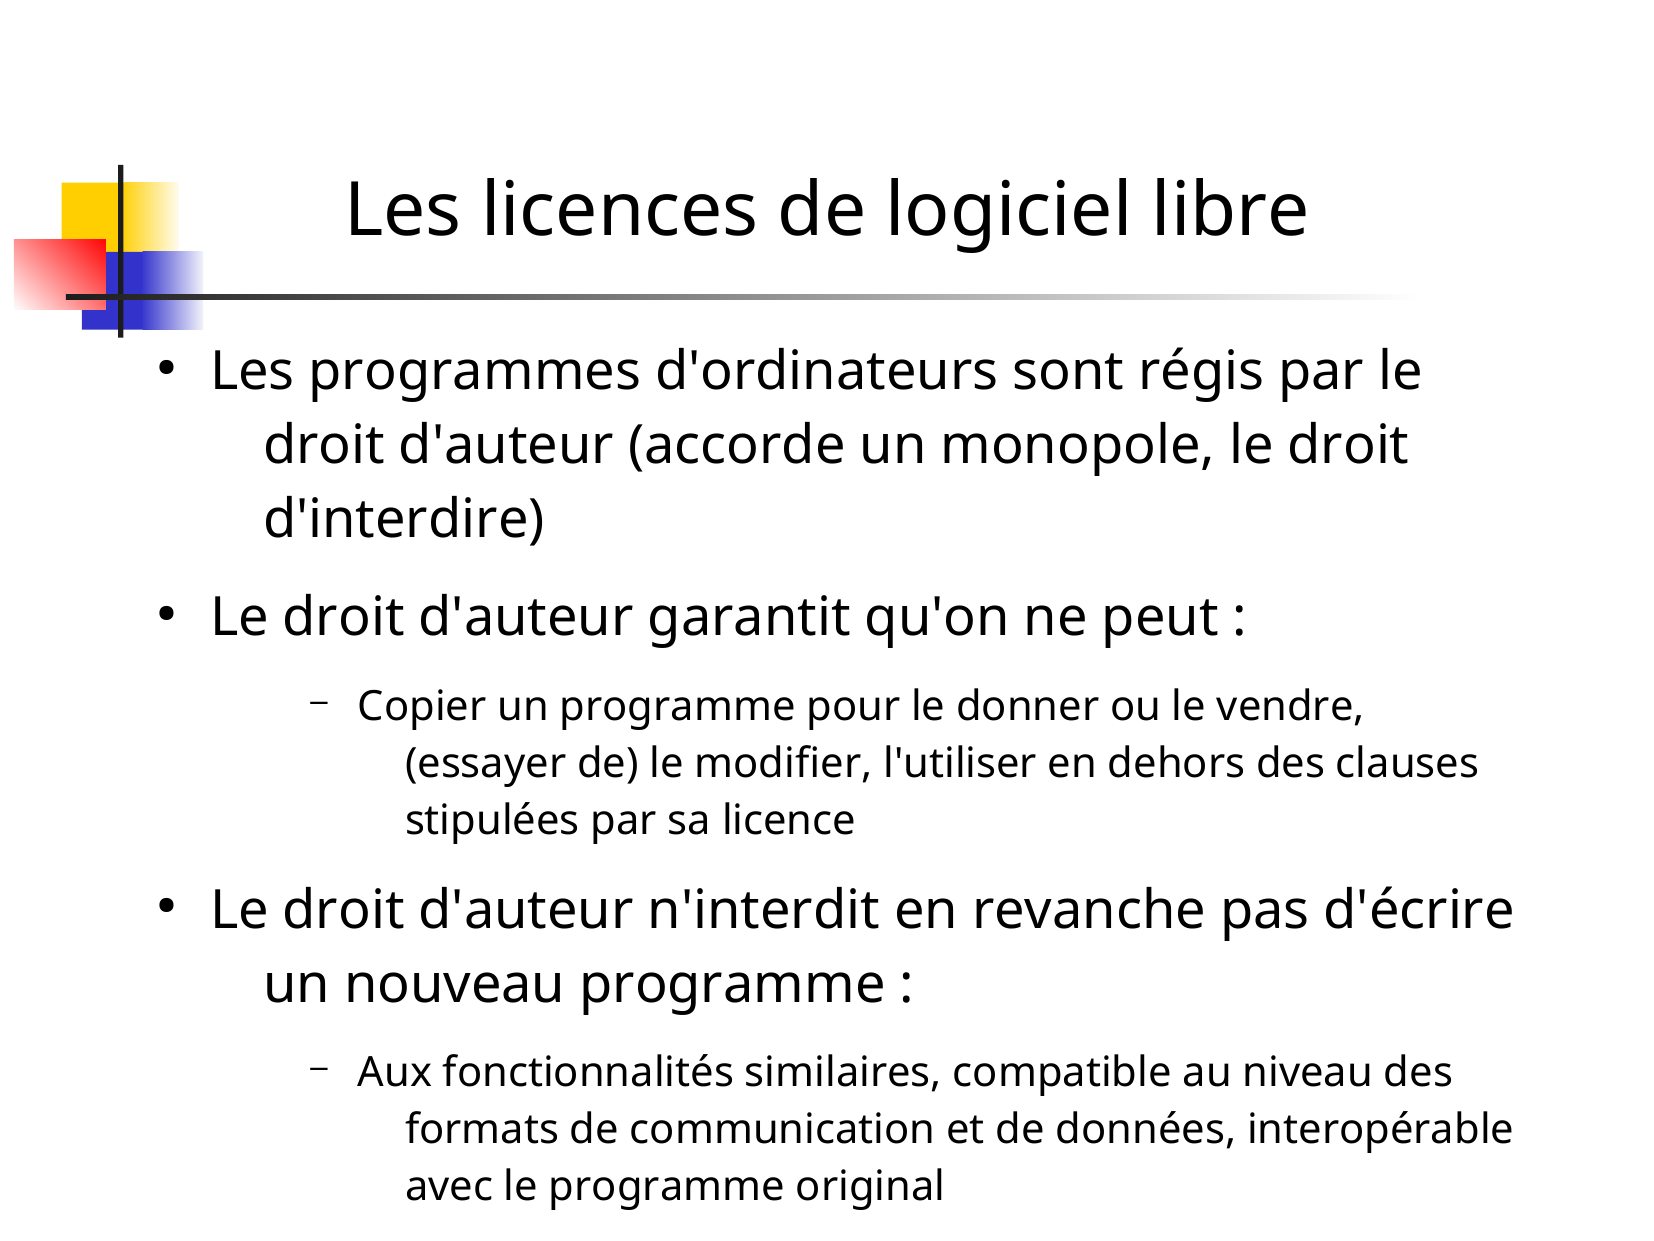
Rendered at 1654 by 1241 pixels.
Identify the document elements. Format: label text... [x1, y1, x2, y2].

list Les programmes d'ordinateurs sont régis par le droit d'auteur (accorde un monopole, le droit d'interdire) Le droit d'auteur garantit qu'on ne peut : Copier un programme pour le donner ou le vendre, (essayer de) le modifier, l'utiliser en dehors des clauses stipulées par sa licence Le droit d'auteur n'interdit en revanche pas d'écrire un nouveau programme : Aux fonctionnalités similaires, compatible au niveau des formats de communication et de données, interopérable avec le programme original [121, 331, 1534, 1241]
title Les licences de logiciel libre [121, 102, 1534, 311]
